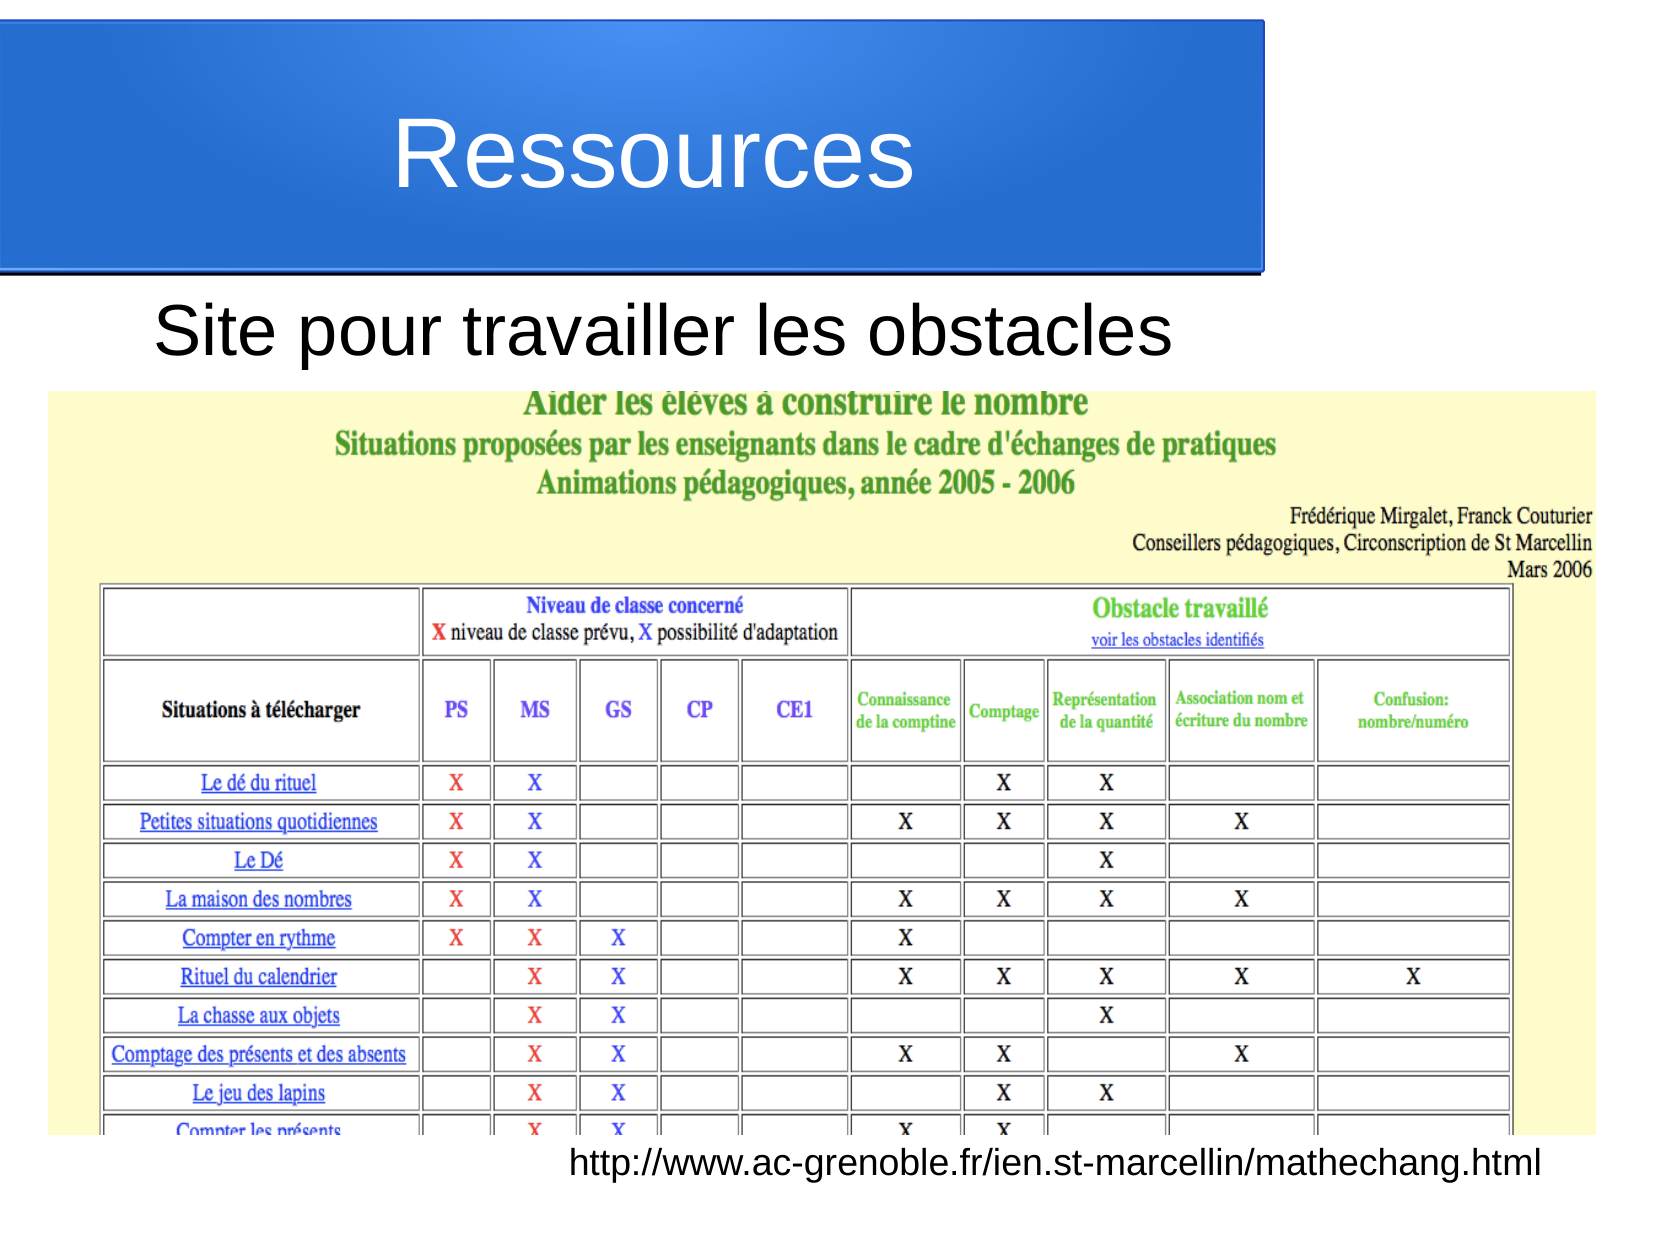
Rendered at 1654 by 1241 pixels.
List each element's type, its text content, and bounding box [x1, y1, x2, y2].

list Site pour travailler les obstacles [82, 290, 1538, 391]
text_box http://www.ac-grenoble.fr/ien.st-marcellin/mathechang.html [553, 1135, 1560, 1191]
picture [48, 391, 1596, 1135]
title Ressources [391, 49, 934, 257]
